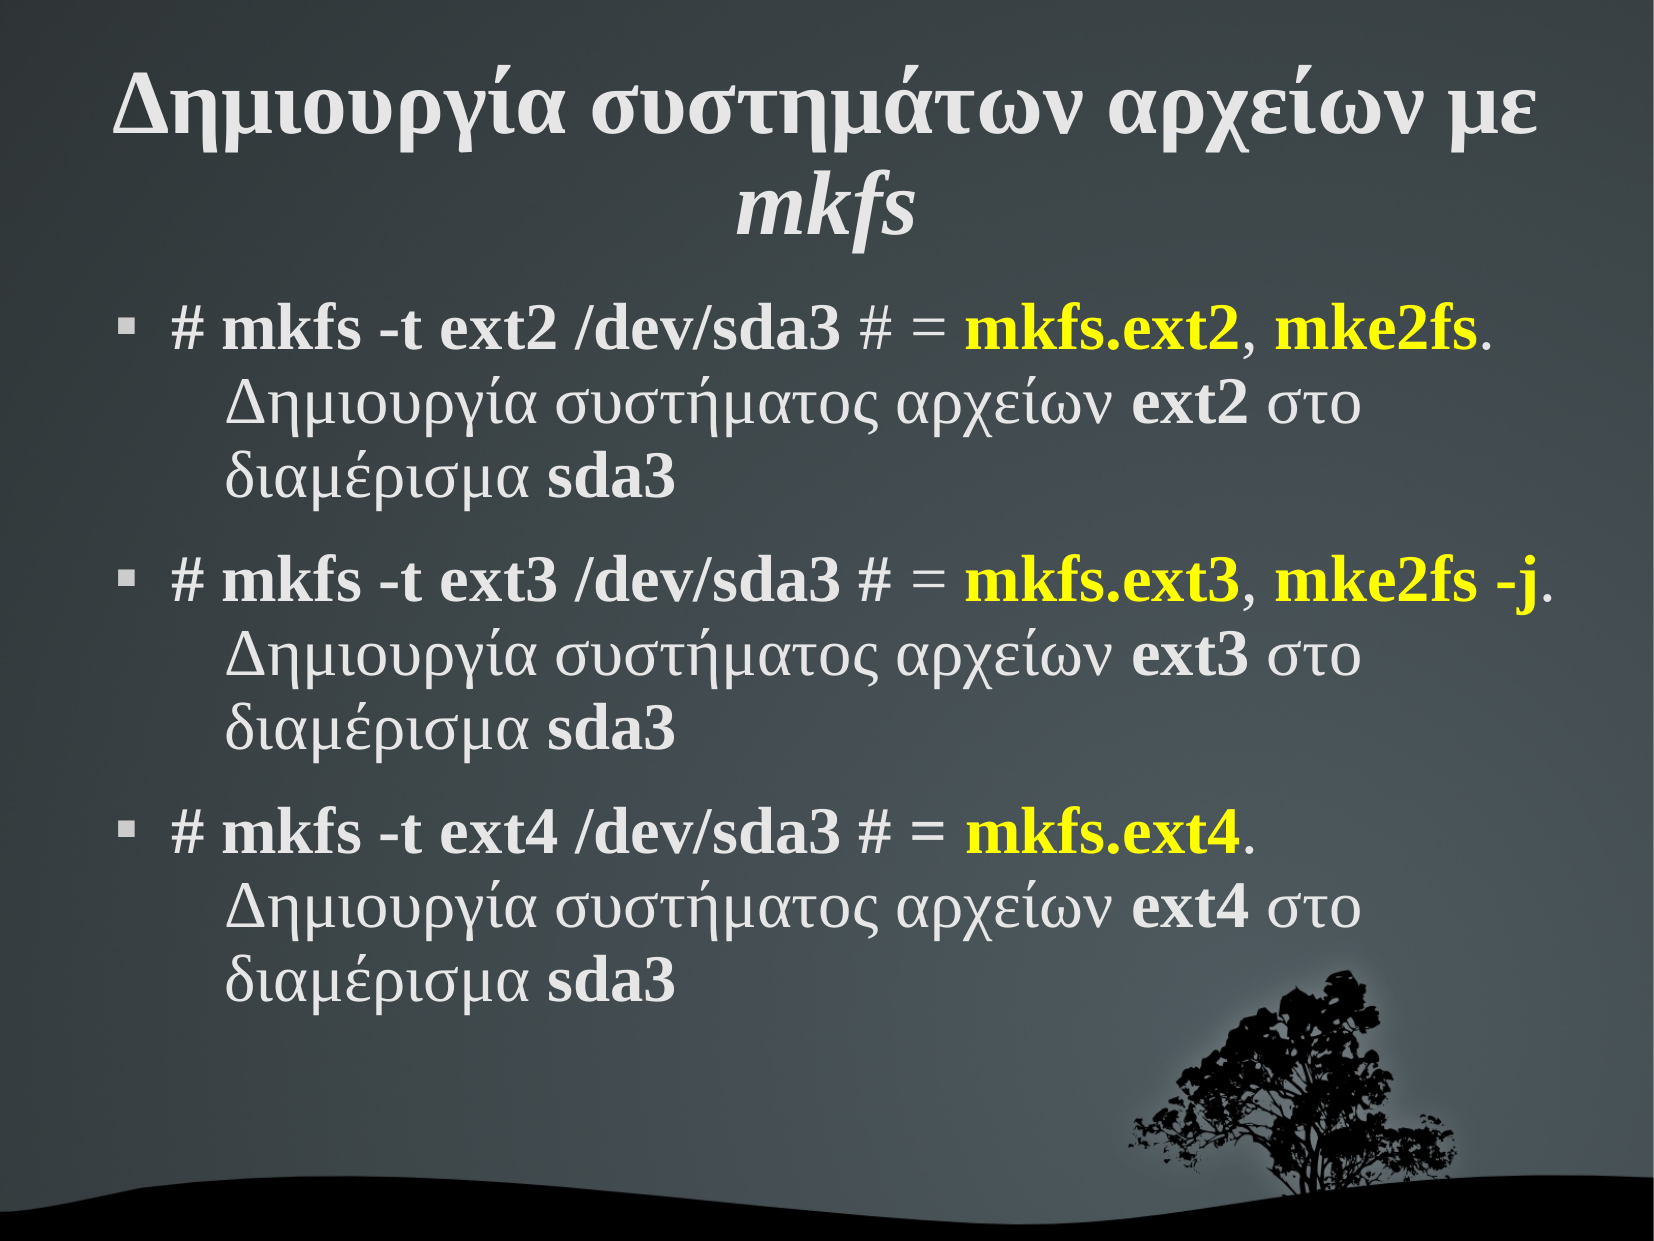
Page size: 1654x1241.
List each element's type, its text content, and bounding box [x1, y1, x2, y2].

picture [0, 0, 1654, 1241]
list # mkfs -t ext2 /dev/sda3 # = mkfs.ext2, mke2fs. Δημιουργία συστήματος αρχείων ext2 στο διαμέρισμα sda3 # mkfs -t ext3 /dev/sda3 # = mkfs.ext3, mke2fs -j. Δημιουργία συστήματος αρχείων ext3 στο διαμέρισμα sda3 # mkfs -t ext4 /dev/sda3 # = mkfs.ext4. Δημιουργία συστήματος αρχείων ext4 στο διαμέρισμα sda3 [82, 290, 1571, 1135]
title Δημιουργία συστημάτων αρχείων με mkfs [82, 33, 1571, 273]
